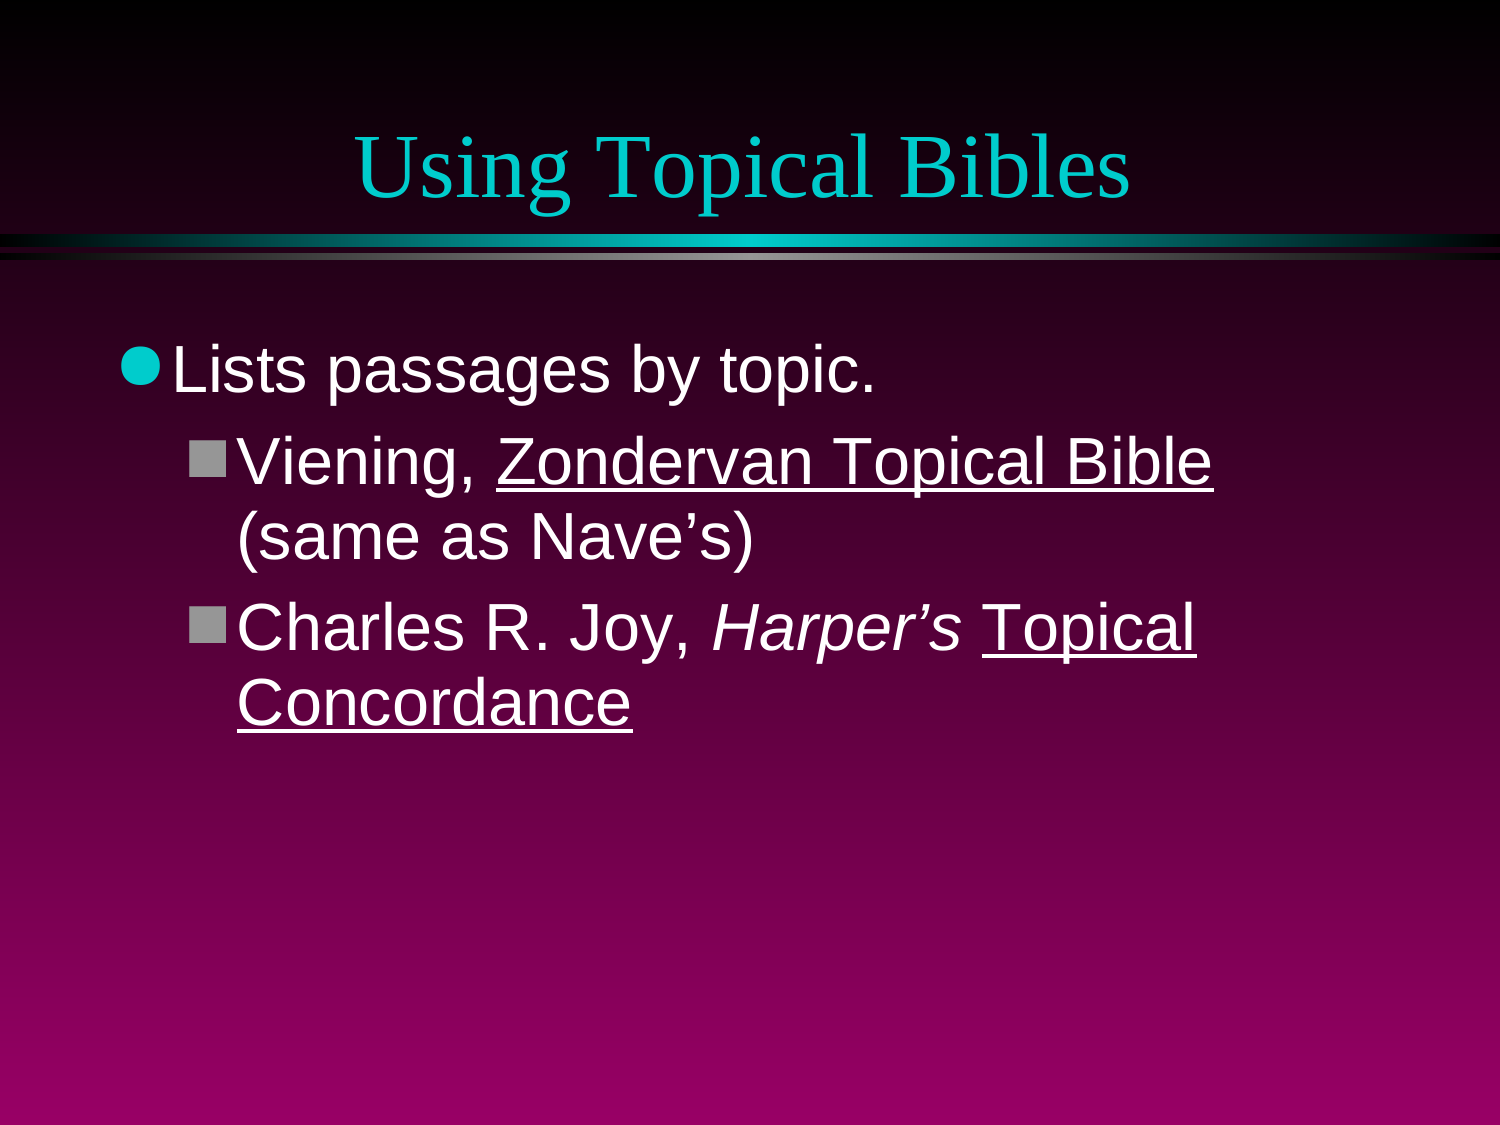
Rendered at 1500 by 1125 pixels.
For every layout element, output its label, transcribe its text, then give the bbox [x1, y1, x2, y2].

title Using Topical Bibles [99, 37, 1388, 225]
list Lists passages by topic. Viening, Zondervan Topical Bible (same as Nave’s) Charles R. Joy, Harper’s Topical Concordance [99, 324, 1388, 1001]
